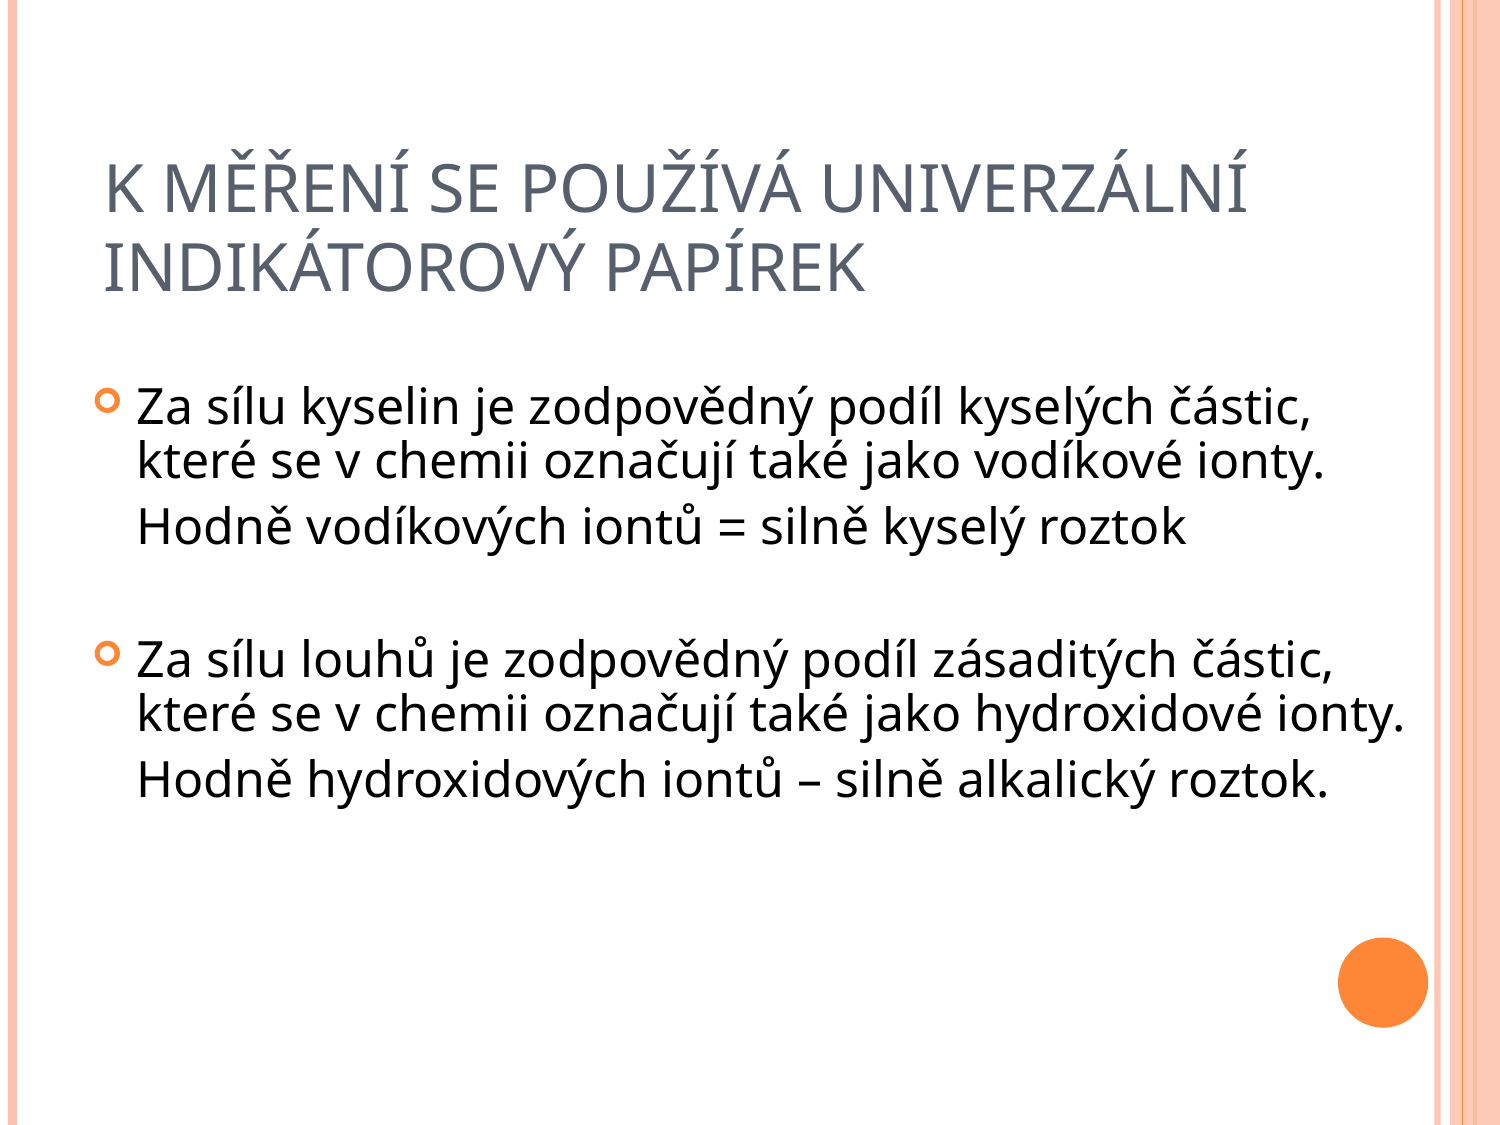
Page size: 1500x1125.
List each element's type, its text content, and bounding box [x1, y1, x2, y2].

title K MĚŘENÍ SE POUŽÍVÁ UNIVERZÁLNÍ INDIKÁTOROVÝ PAPÍREK [88, 125, 1314, 313]
list Za sílu kyselin je zodpovědný podíl kyselých částic, které se v chemii označují také jako vodíkové ionty. Hodně vodíkových iontů = silně kyselý roztok Za sílu louhů je zodpovědný podíl zásaditých částic, které se v chemii označují také jako hydroxidové ionty. Hodně hydroxidových iontů – silně alkalický roztok. [76, 373, 1427, 1071]
